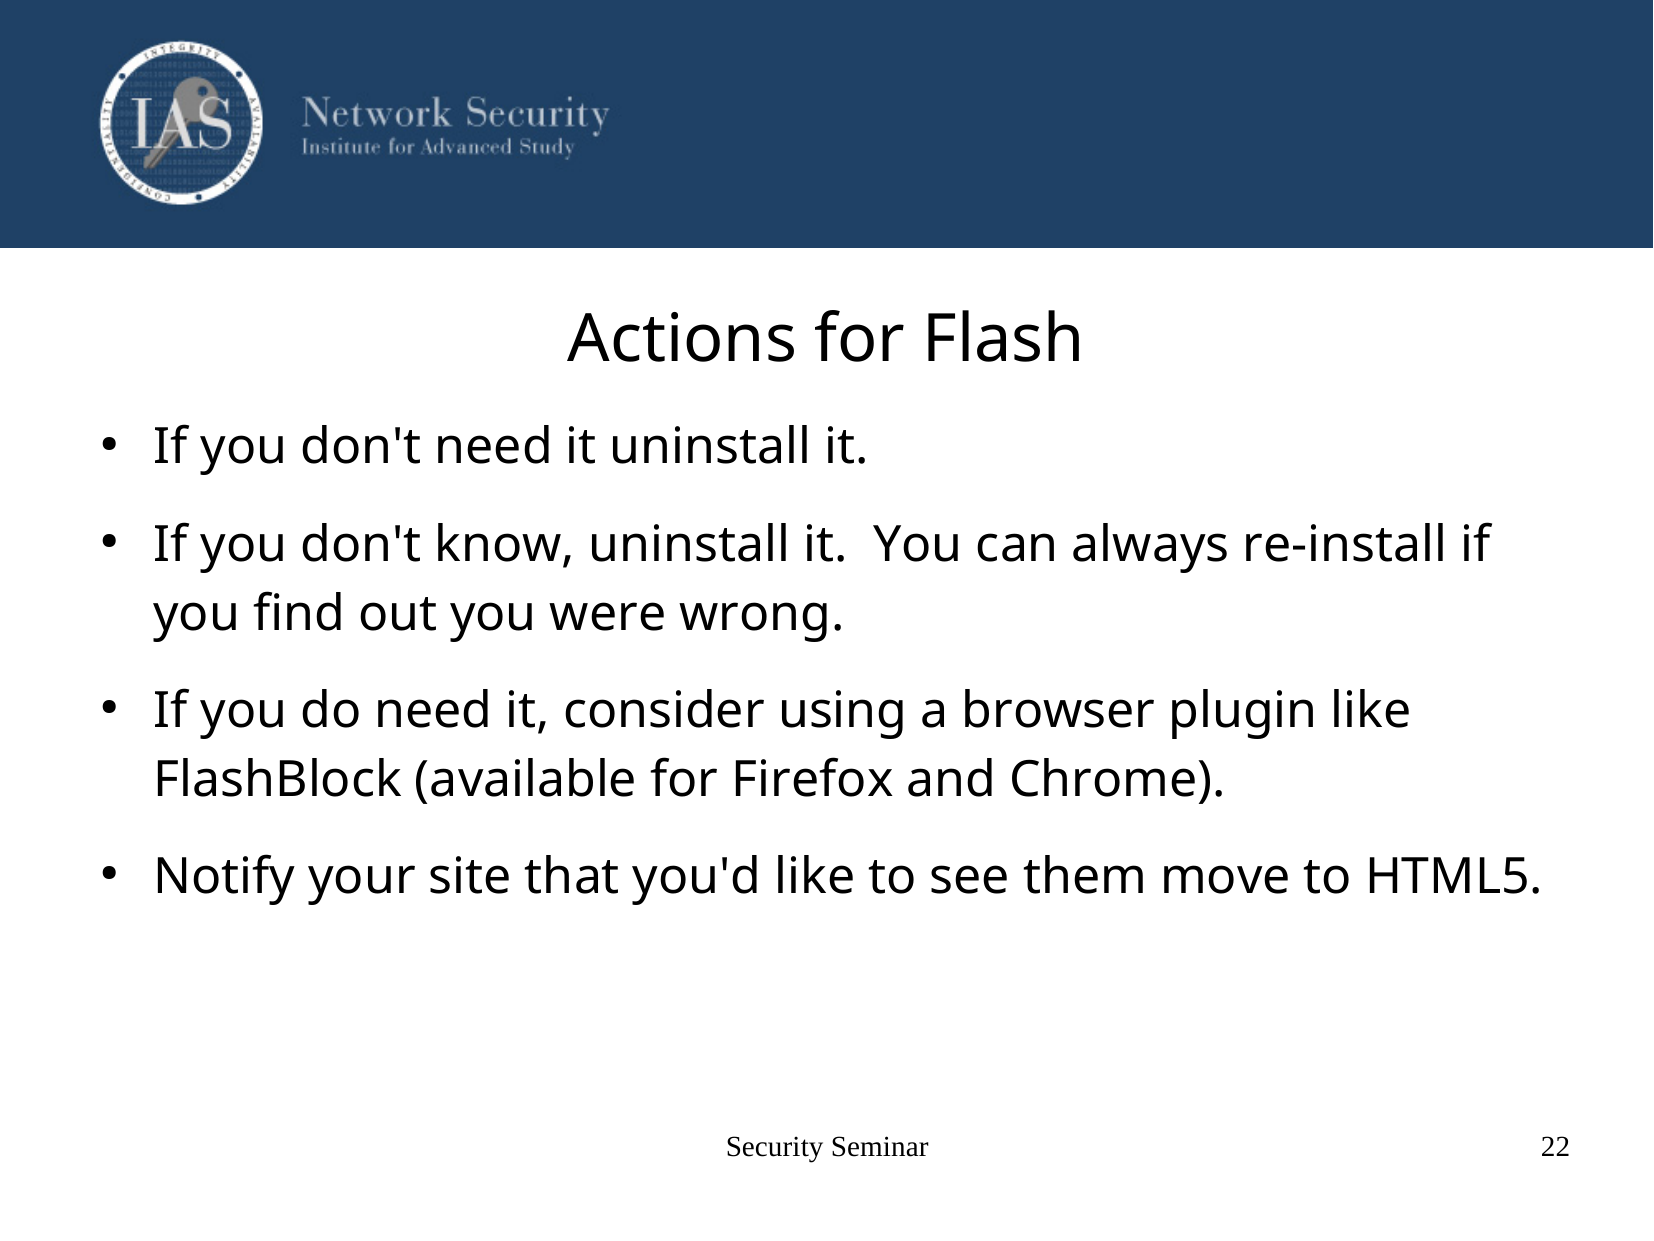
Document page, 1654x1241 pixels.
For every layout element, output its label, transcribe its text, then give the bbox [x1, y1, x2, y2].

list Actions for Flash If you don't need it uninstall it. If you don't know, uninstall it. You can always re-install if you find out you were wrong. If you do need it, consider using a browser plugin like FlashBlock (available for Firefox and Chrome). Notify your site that you'd like to see them move to HTML5. [82, 290, 1571, 1109]
picture [0, 0, 1653, 248]
